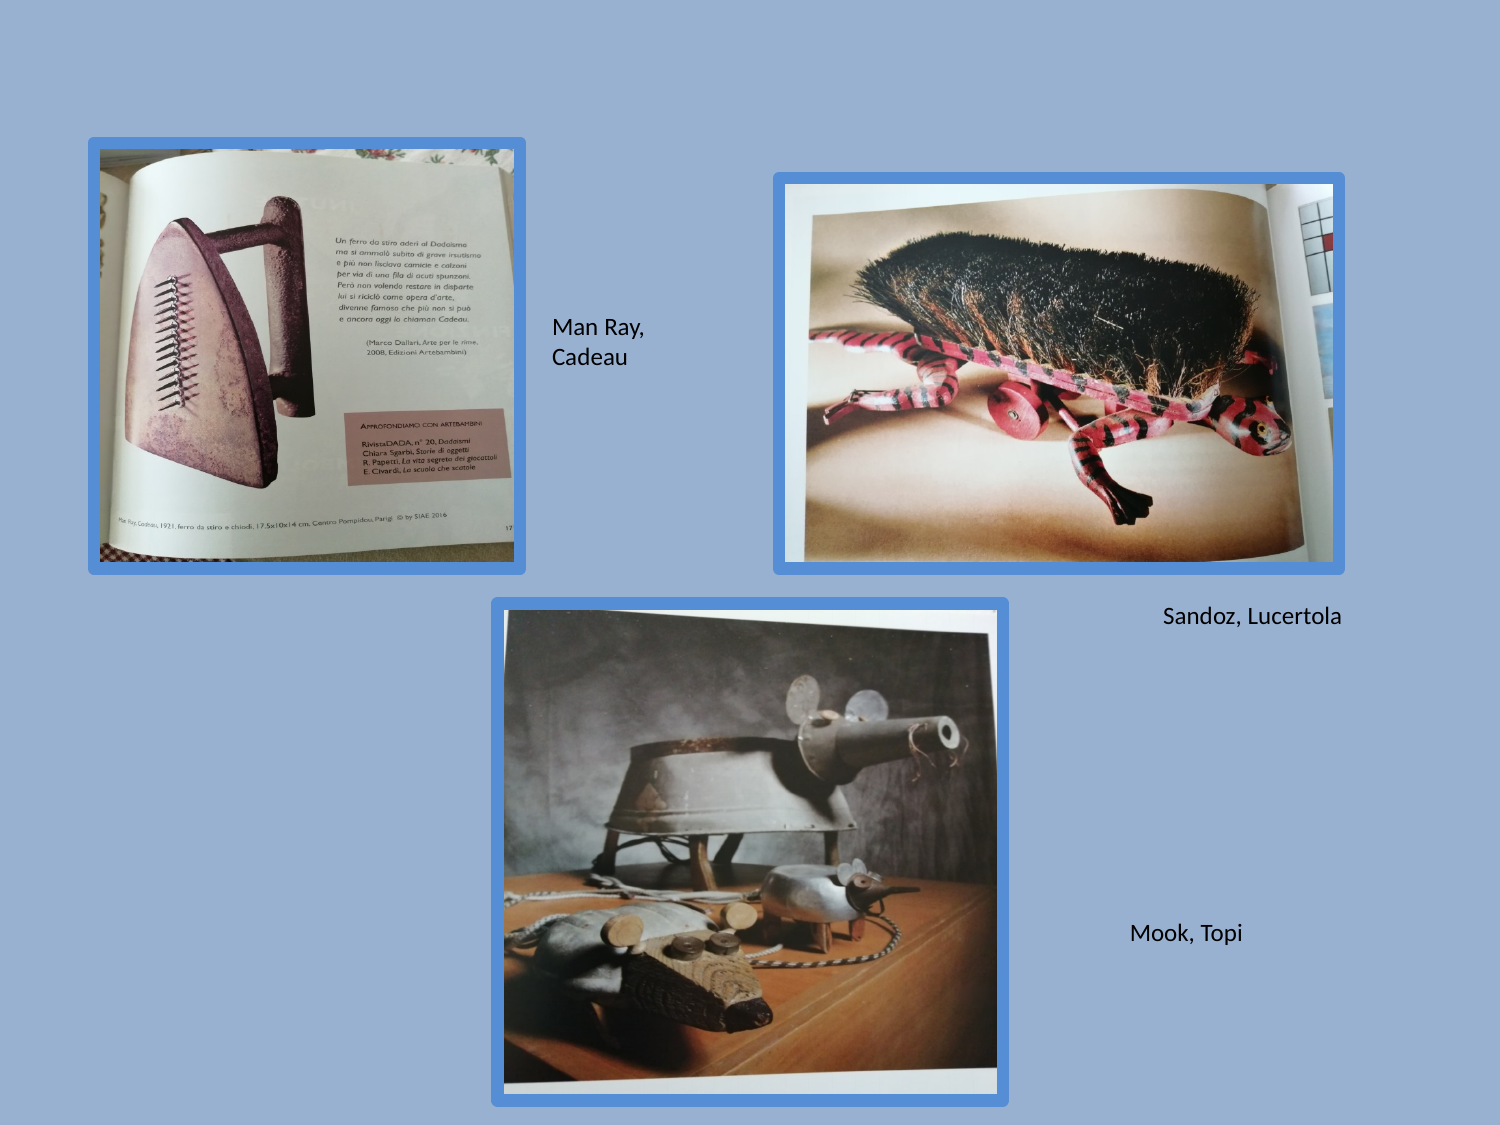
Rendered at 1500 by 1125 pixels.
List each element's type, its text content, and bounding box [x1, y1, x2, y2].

picture [503, 609, 997, 1094]
picture [785, 184, 1333, 563]
picture [100, 149, 514, 563]
text_box Sandoz, Lucertola [1139, 579, 1400, 640]
text_box Mook, Topi [1114, 908, 1387, 954]
text_box Man Ray, Cadeau [537, 302, 739, 378]
